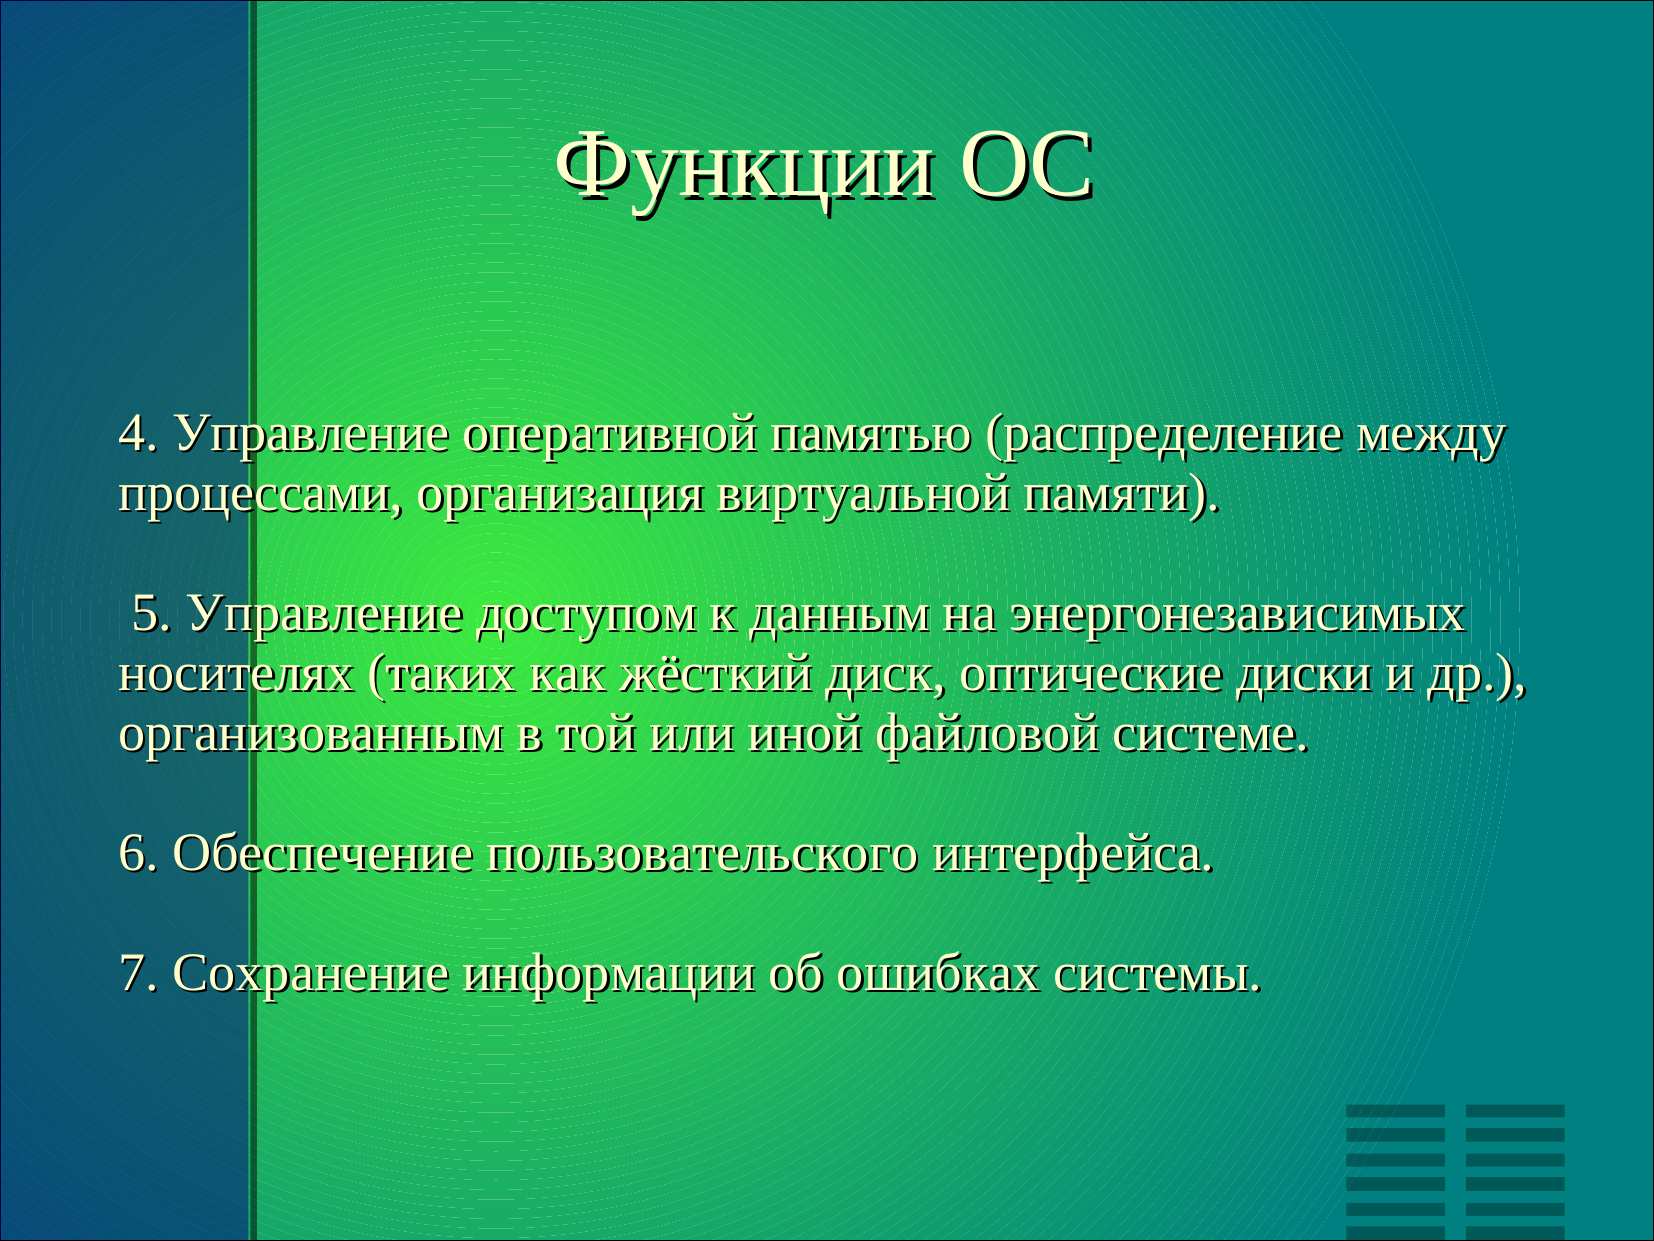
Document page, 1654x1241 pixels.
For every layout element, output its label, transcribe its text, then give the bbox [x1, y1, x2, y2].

subtitle 4. Управление оперативной памятью (распределение между процессами, организация виртуальной памяти). 5. Управление доступом к данным на энергонезависимых носителях (таких как жёсткий диск, оптические диски и др.), организованным в той или иной файловой системе. 6. Обеспечение пользовательского интерфейса. 7. Сохранение информации об ошибках системы. [118, 311, 1531, 1093]
title Функции ОС [118, 59, 1531, 267]
